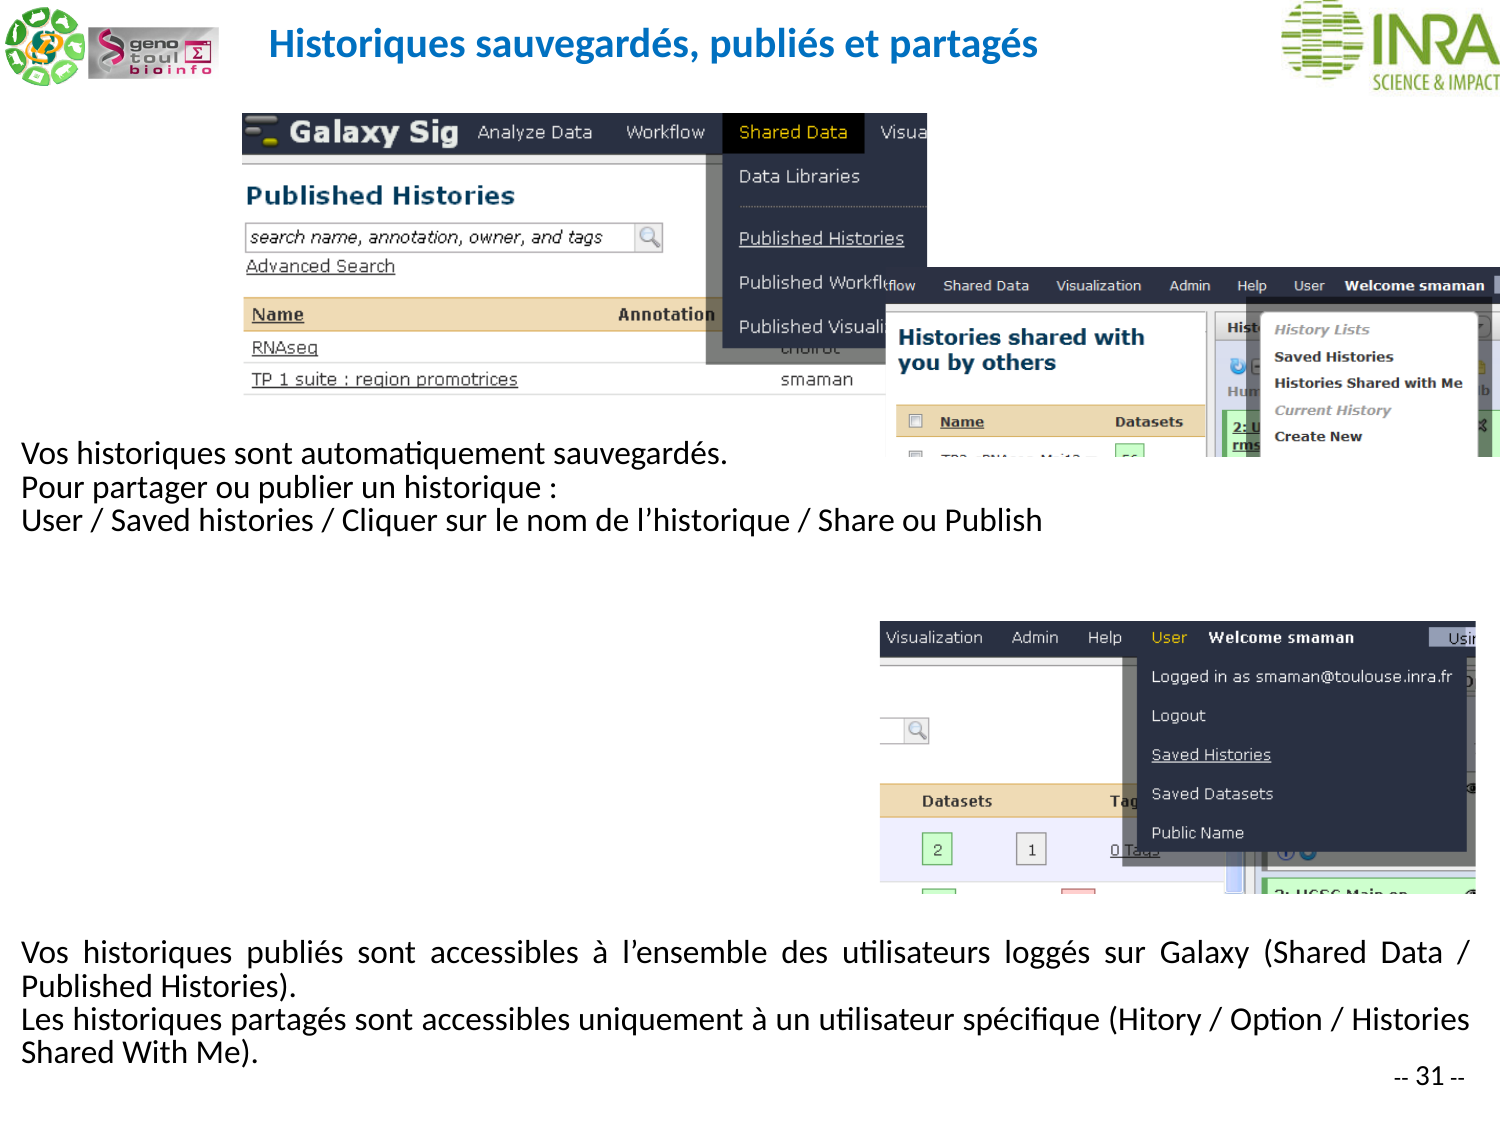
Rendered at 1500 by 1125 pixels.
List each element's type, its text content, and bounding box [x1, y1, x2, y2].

picture [5, 7, 85, 86]
picture [1281, 0, 1500, 110]
text_box Vos historiques sont automatiquement sauvegardés. Pour partager ou publier un historique : User / Saved histories / Cliquer sur le nom de l’historique / Share ou Publish Vos historiques publiés sont accessibles à l’ensemble des utilisateurs loggés sur Galaxy (Shared Data / Published Histories). Les historiques partagés sont accessibles uniquement à un utilisateur spécifique (Hitory / Option / Histories Shared With Me). [5, 432, 1500, 1080]
text_box Historiques sauvegardés, publiés et partagés [253, 19, 1270, 86]
picture [88, 27, 219, 79]
picture [242, 113, 1500, 432]
